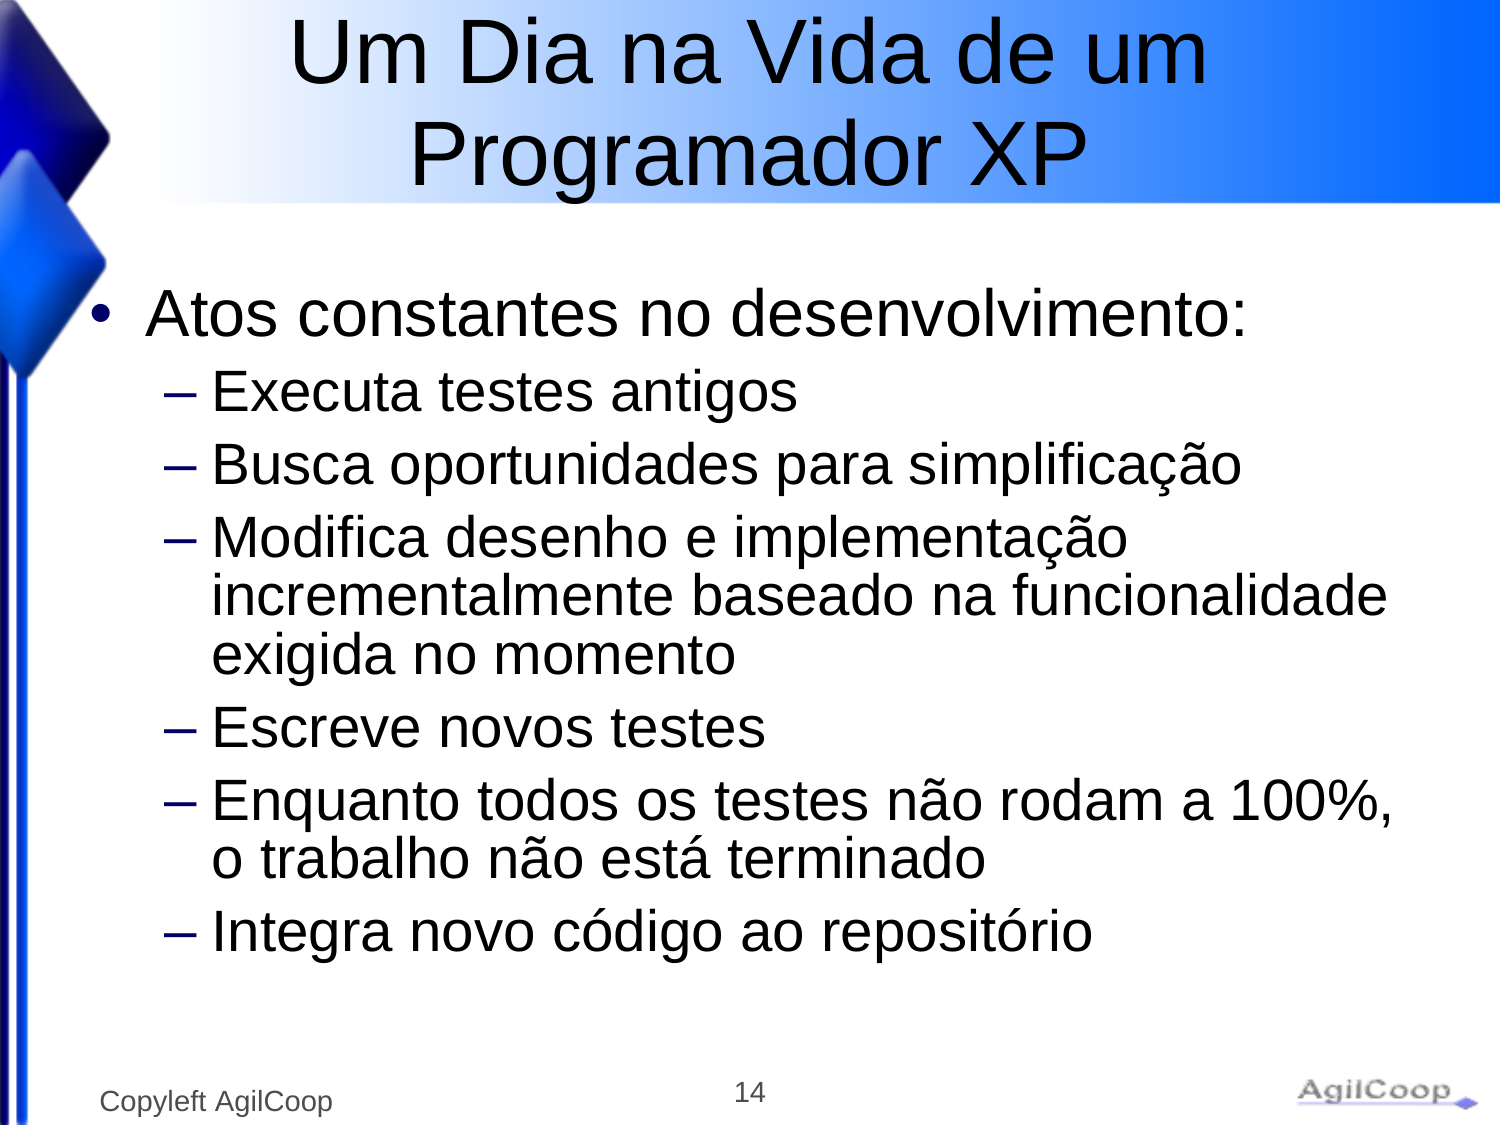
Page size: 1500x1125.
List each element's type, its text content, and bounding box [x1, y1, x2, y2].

list Atos constantes no desenvolvimento: Executa testes antigos Busca oportunidades para simplificação Modifica desenho e implementação incrementalmente baseado na funcionalidade exigida no momento Escreve novos testes Enquanto todos os testes não rodam a 100%, o trabalho não está terminado Integra novo código ao repositório [74, 275, 1417, 1076]
picture [0, 0, 1500, 1125]
title Um Dia na Vida de um Programador XP [75, 0, 1426, 216]
